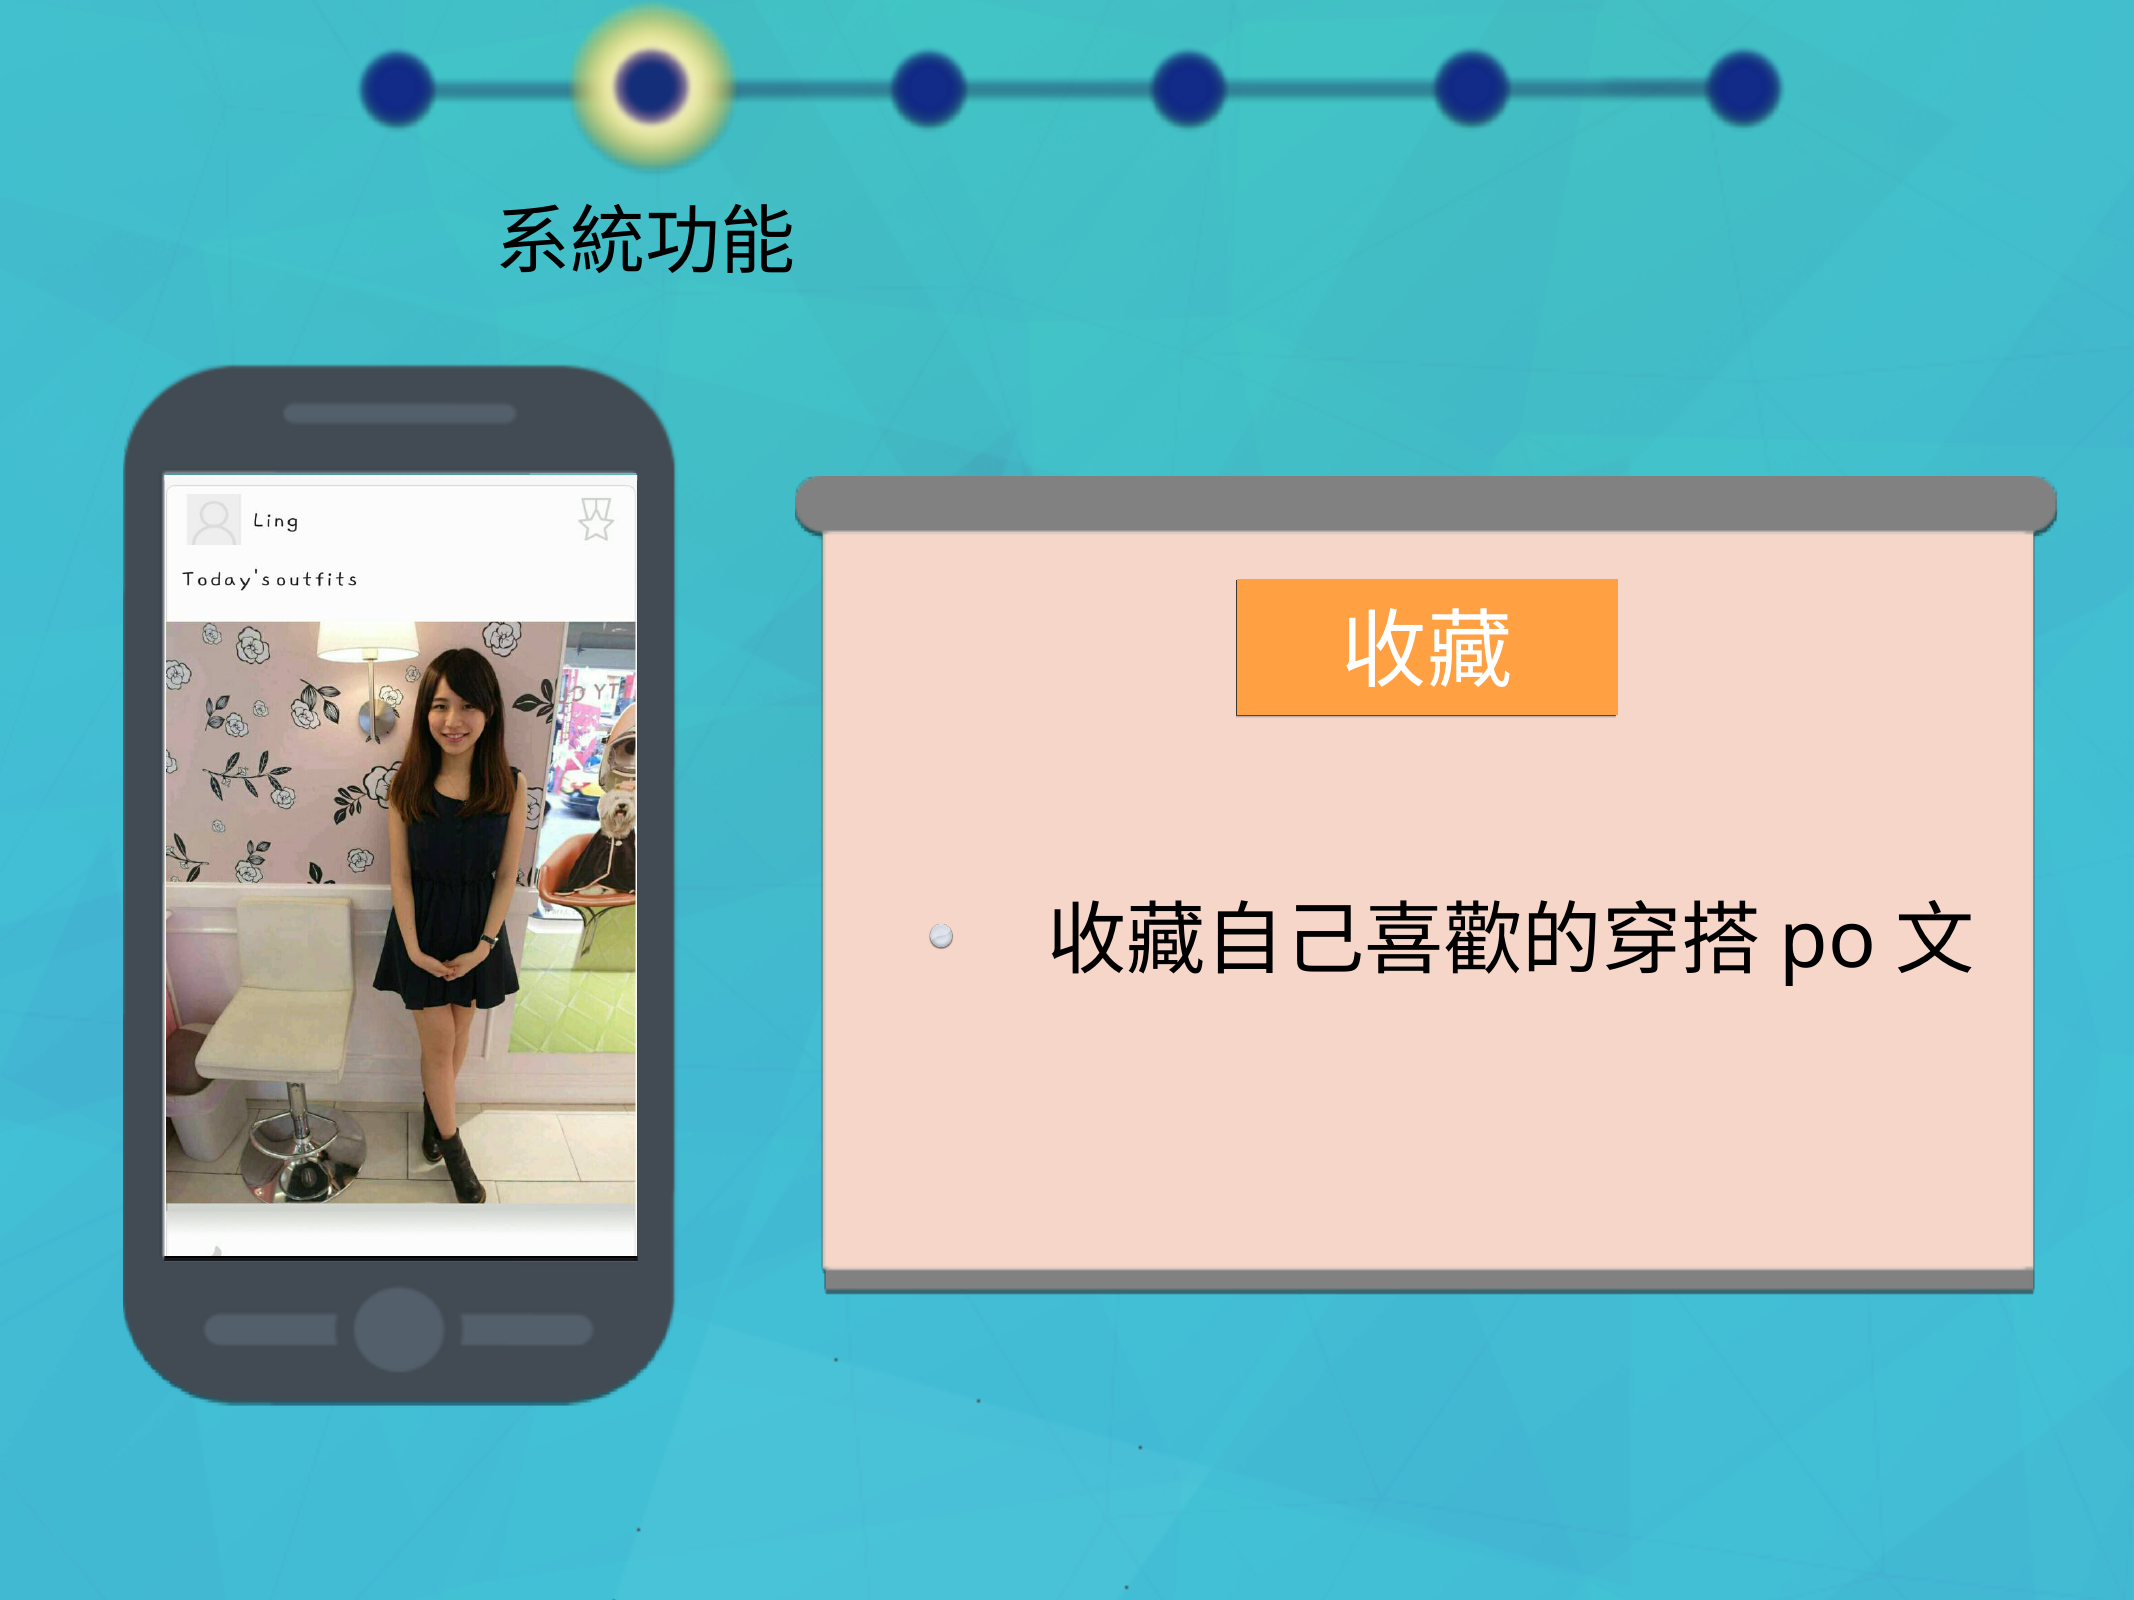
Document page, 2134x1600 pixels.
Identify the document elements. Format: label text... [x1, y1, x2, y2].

text_box 系統功能 [487, 185, 804, 291]
text_box 收藏自己喜歡的穿搭po文 [919, 879, 2134, 991]
text_box 收藏 [1237, 579, 1618, 715]
picture [0, 0, 2134, 1600]
